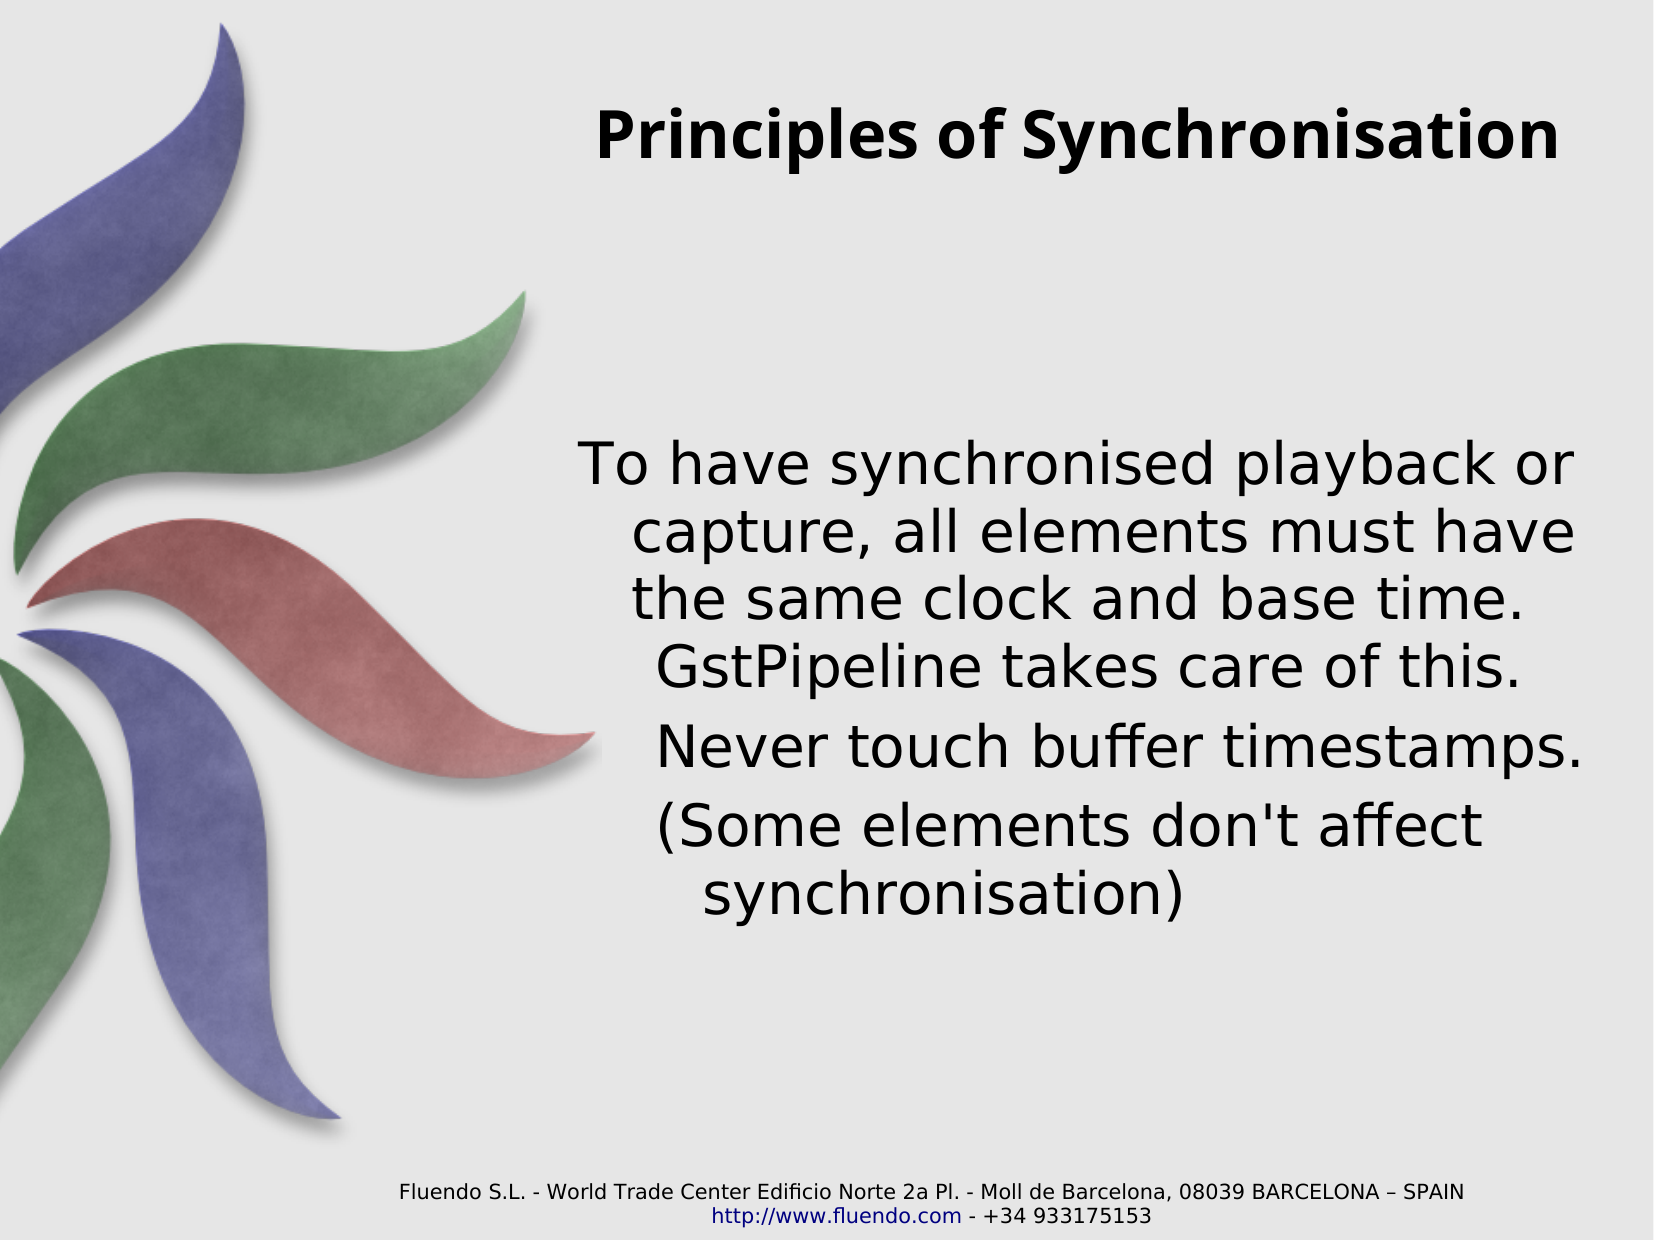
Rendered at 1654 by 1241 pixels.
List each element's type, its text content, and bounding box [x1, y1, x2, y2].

picture [0, 1, 602, 1241]
list To have synchronised playback or capture, all elements must have the same clock and base time. GstPipeline takes care of this. Never touch buffer timestamps. (Some elements don't affect synchronisation) [561, 236, 1595, 1123]
picture [597, 1189, 602, 1198]
title Principles of Synchronisation [561, 59, 1595, 207]
